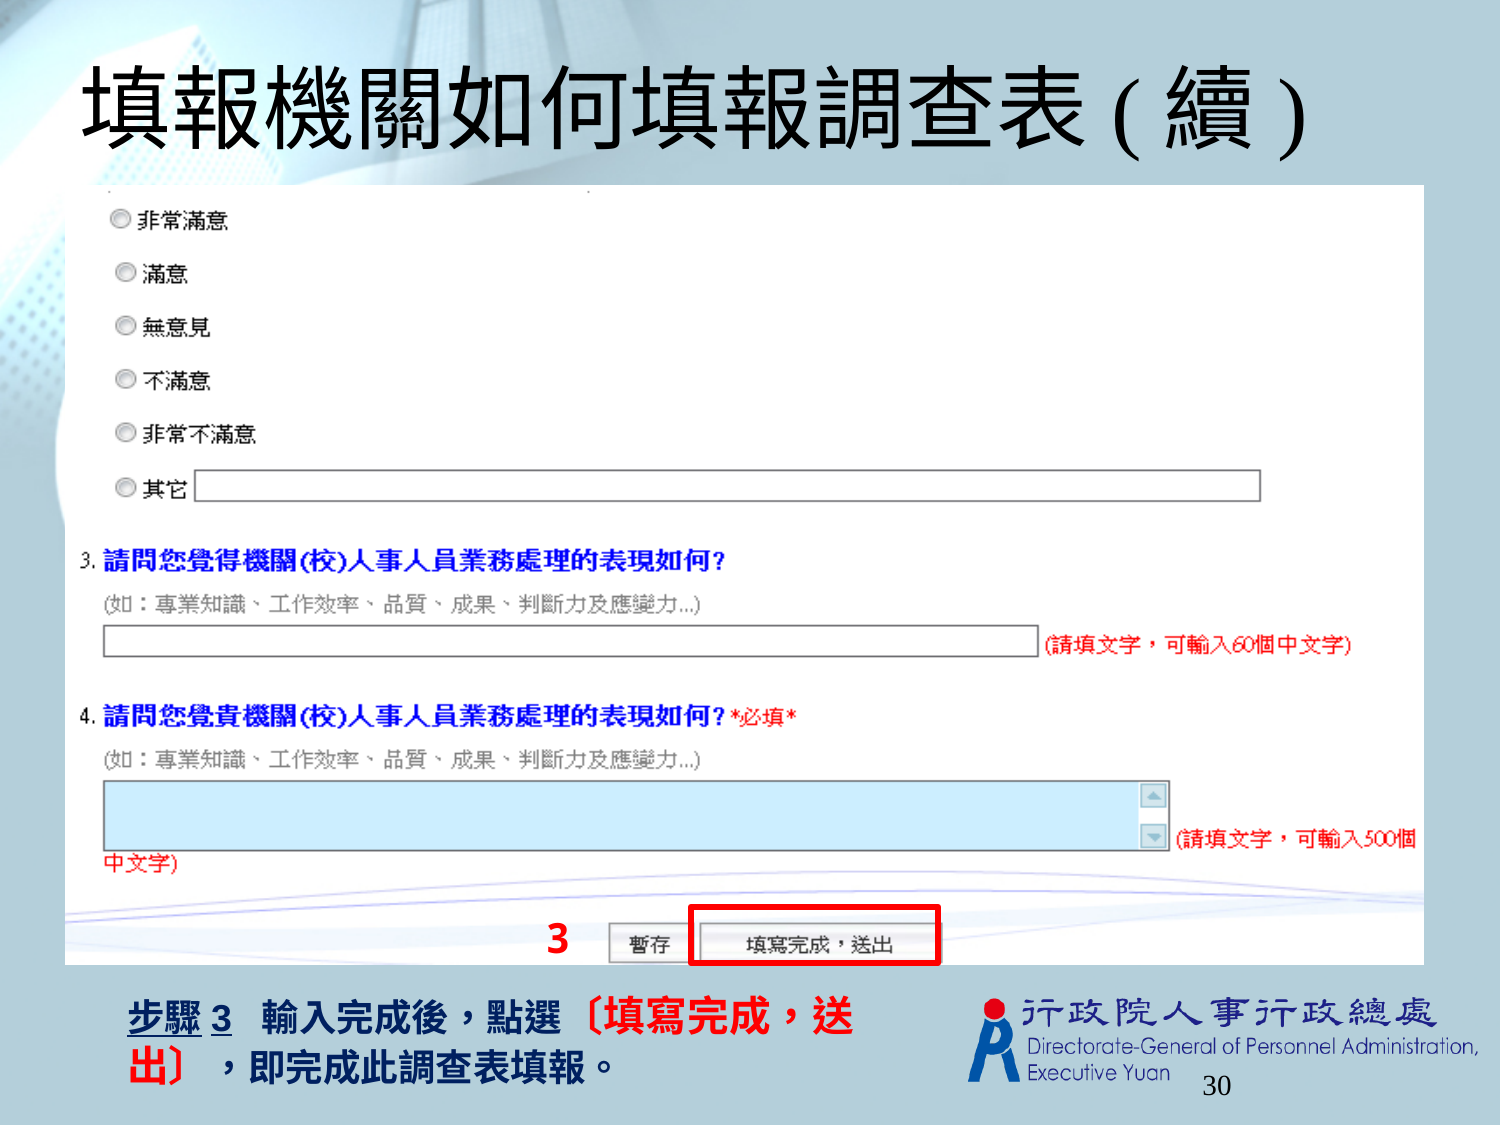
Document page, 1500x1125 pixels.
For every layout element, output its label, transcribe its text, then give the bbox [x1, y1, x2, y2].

title 填報機關如何填報調查表(續) [64, 42, 1340, 169]
text_box [1187, 1058, 1500, 1125]
text_box 3 [530, 904, 587, 963]
text_box 步驟3 輸入完成後，點選〔填寫完成，送出〕，即完成此調查表填報。 [112, 983, 938, 1098]
picture [65, 185, 1424, 965]
picture [694, 910, 935, 960]
